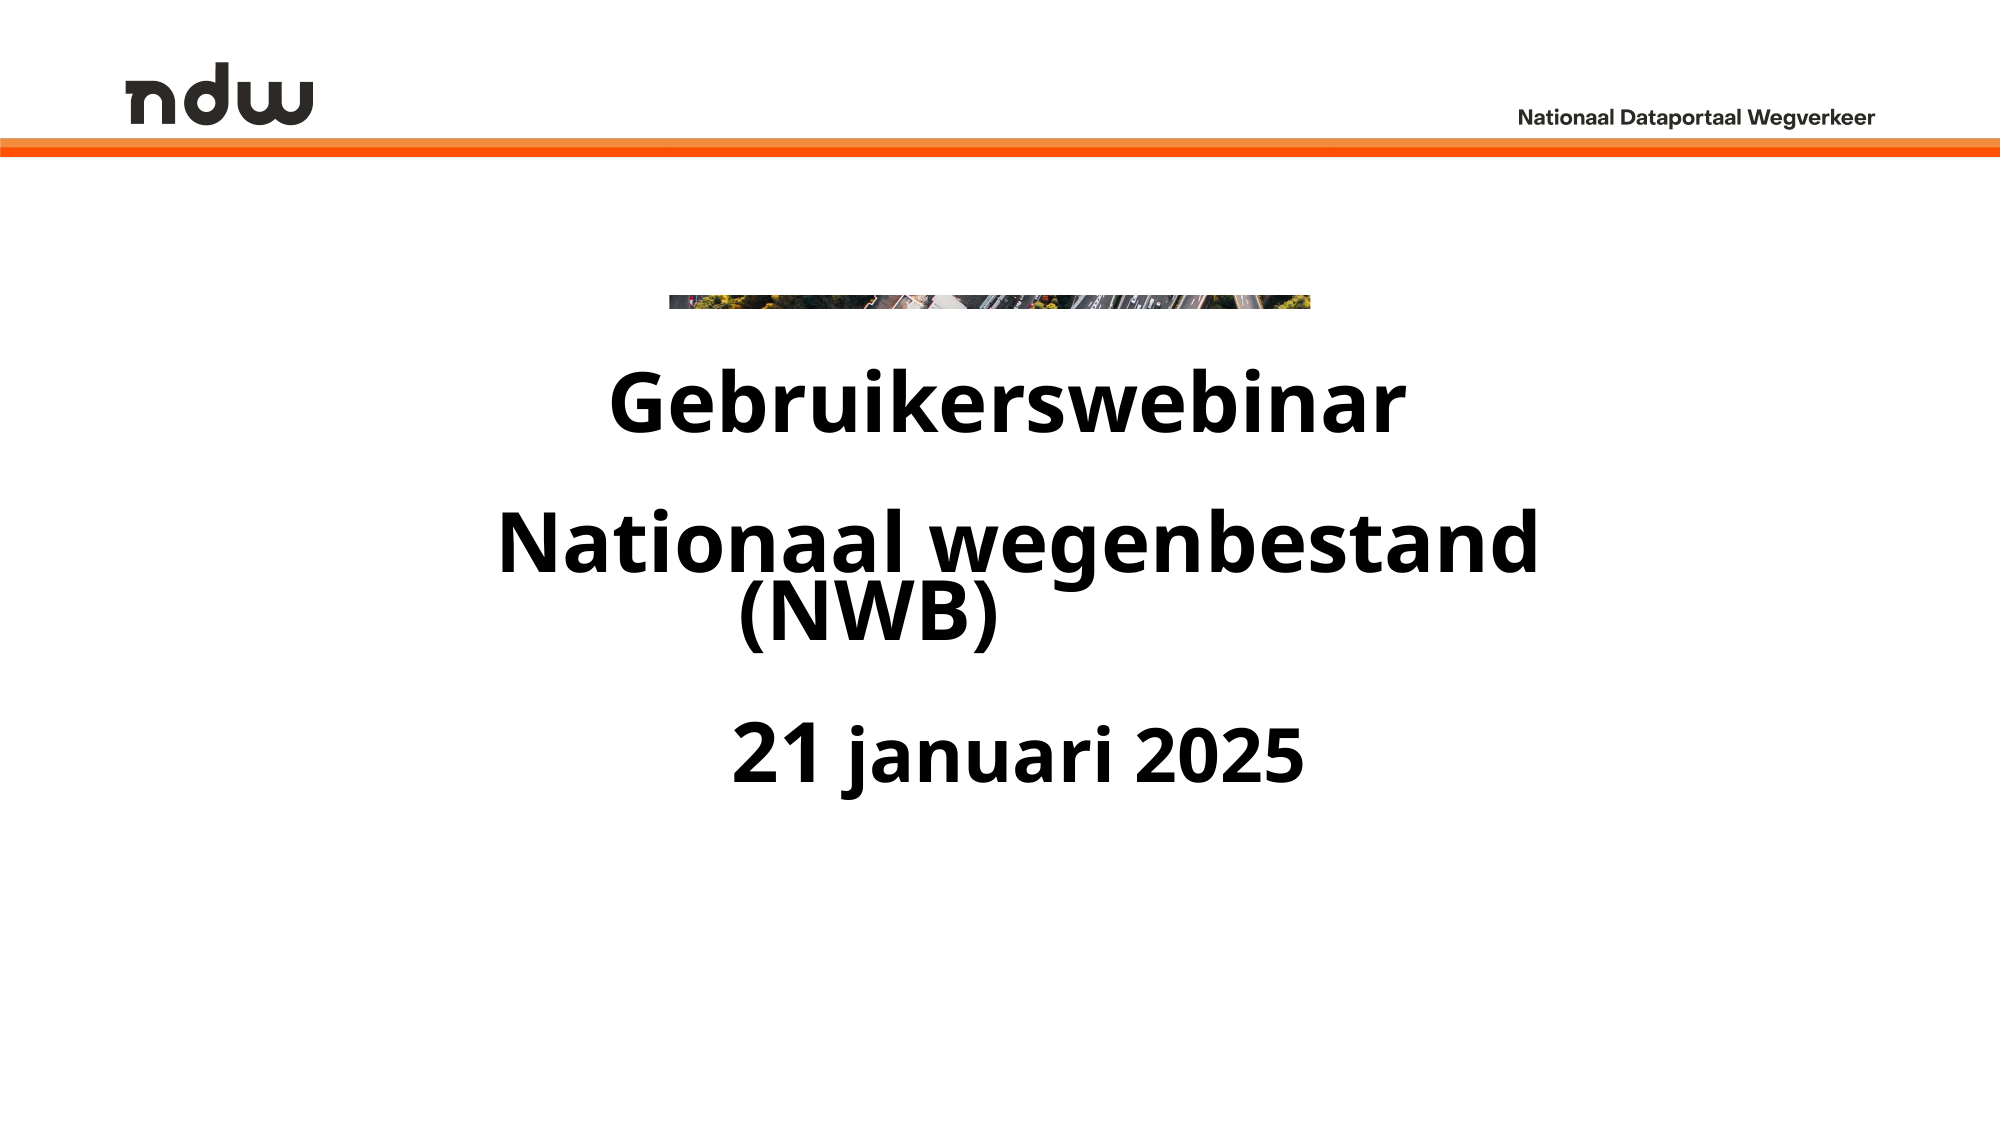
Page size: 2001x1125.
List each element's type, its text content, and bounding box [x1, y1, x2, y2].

picture [0, 156, 2000, 1125]
list Gebruikerswebinar Nationaal wegenbestand (NWB) 21 januari 2025 [445, 309, 1593, 887]
